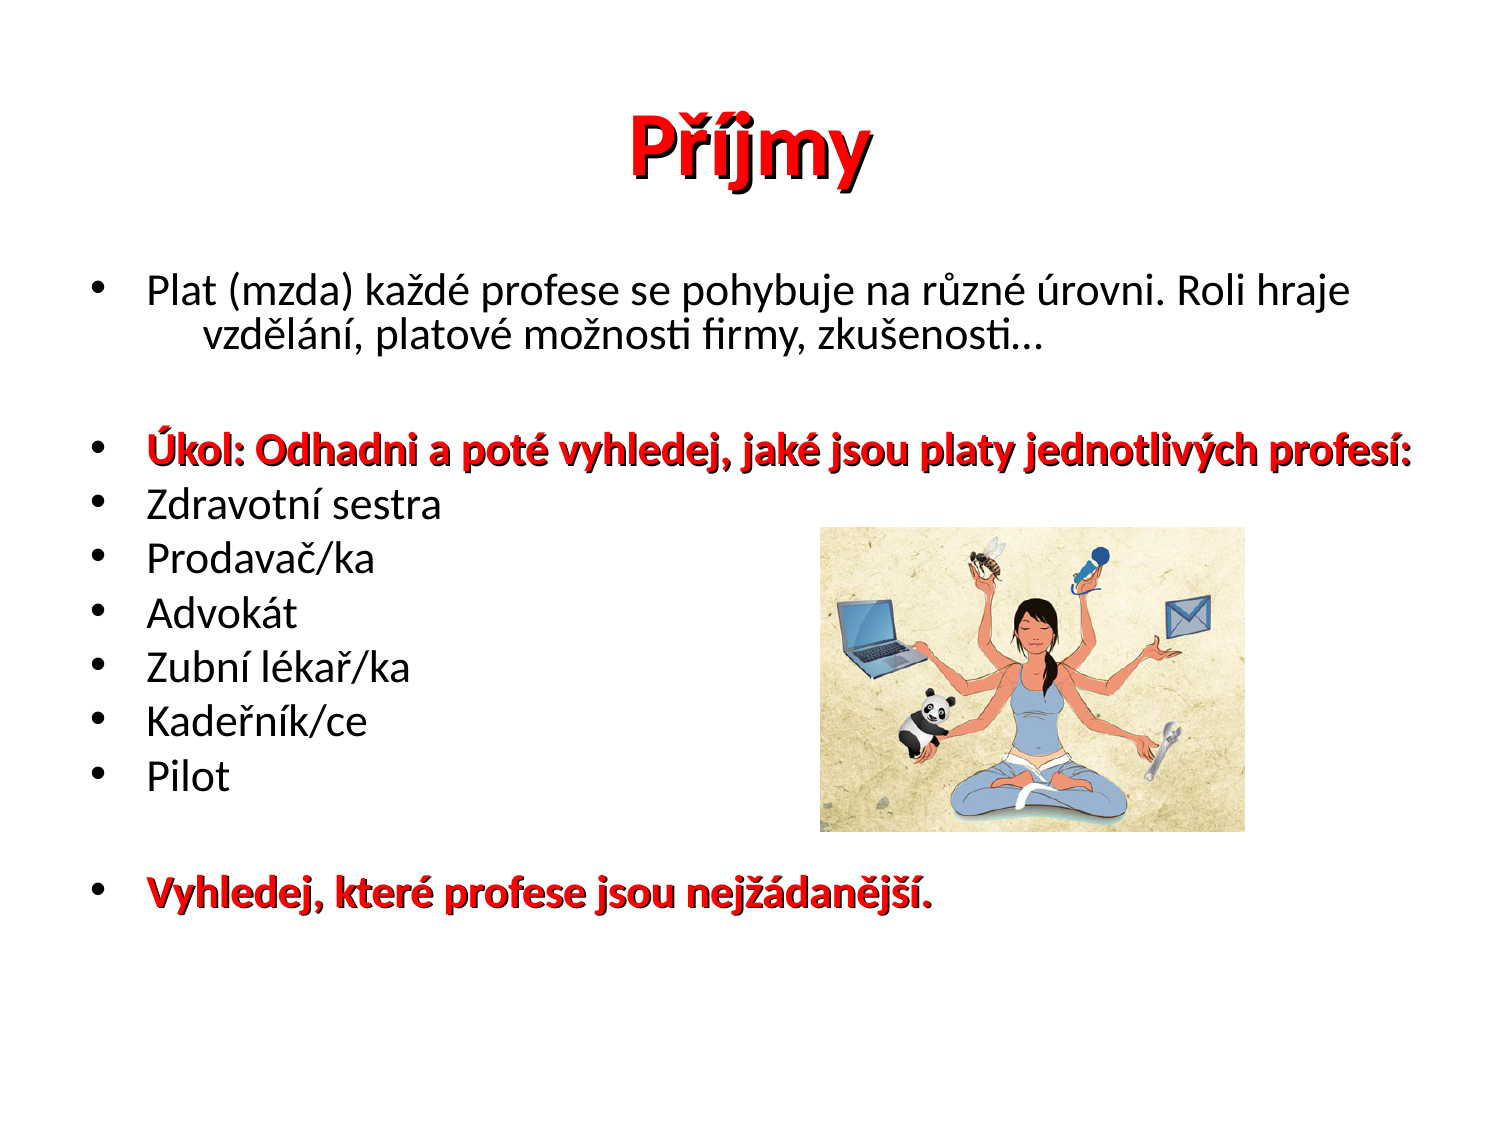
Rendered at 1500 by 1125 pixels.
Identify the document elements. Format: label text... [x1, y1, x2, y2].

list Plat (mzda) každé profese se pohybuje na různé úrovni. Roli hraje vzdělání, platové možnosti firmy, zkušenosti… Úkol: Odhadni a poté vyhledej, jaké jsou platy jednotlivých profesí: Zdravotní sestra Prodavač/ka Advokát Zubní lékař/ka Kadeřník/ce Pilot Vyhledej, které profese jsou nejžádanější. [75, 262, 1436, 1005]
picture [820, 527, 1245, 832]
title Příjmy [75, 45, 1426, 233]
